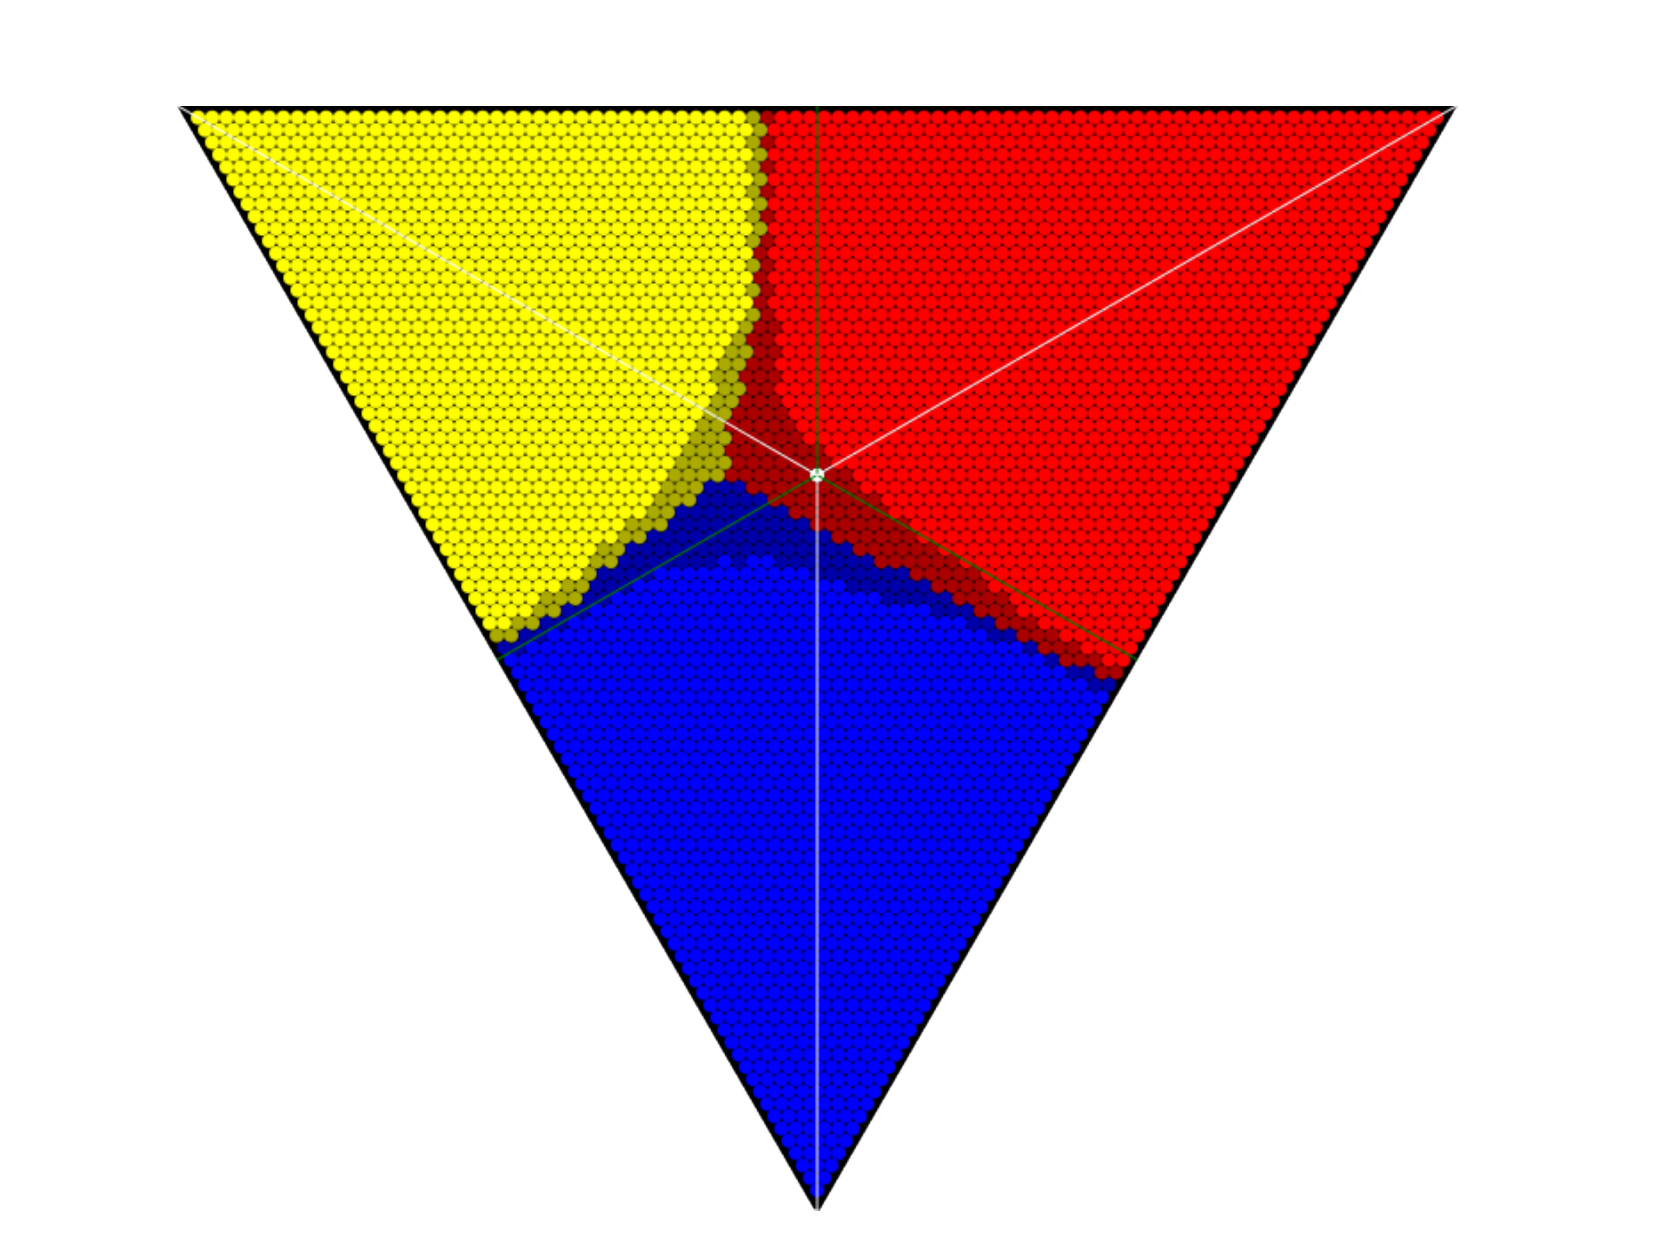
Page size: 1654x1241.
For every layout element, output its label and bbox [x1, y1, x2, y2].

picture [177, 106, 1458, 1211]
